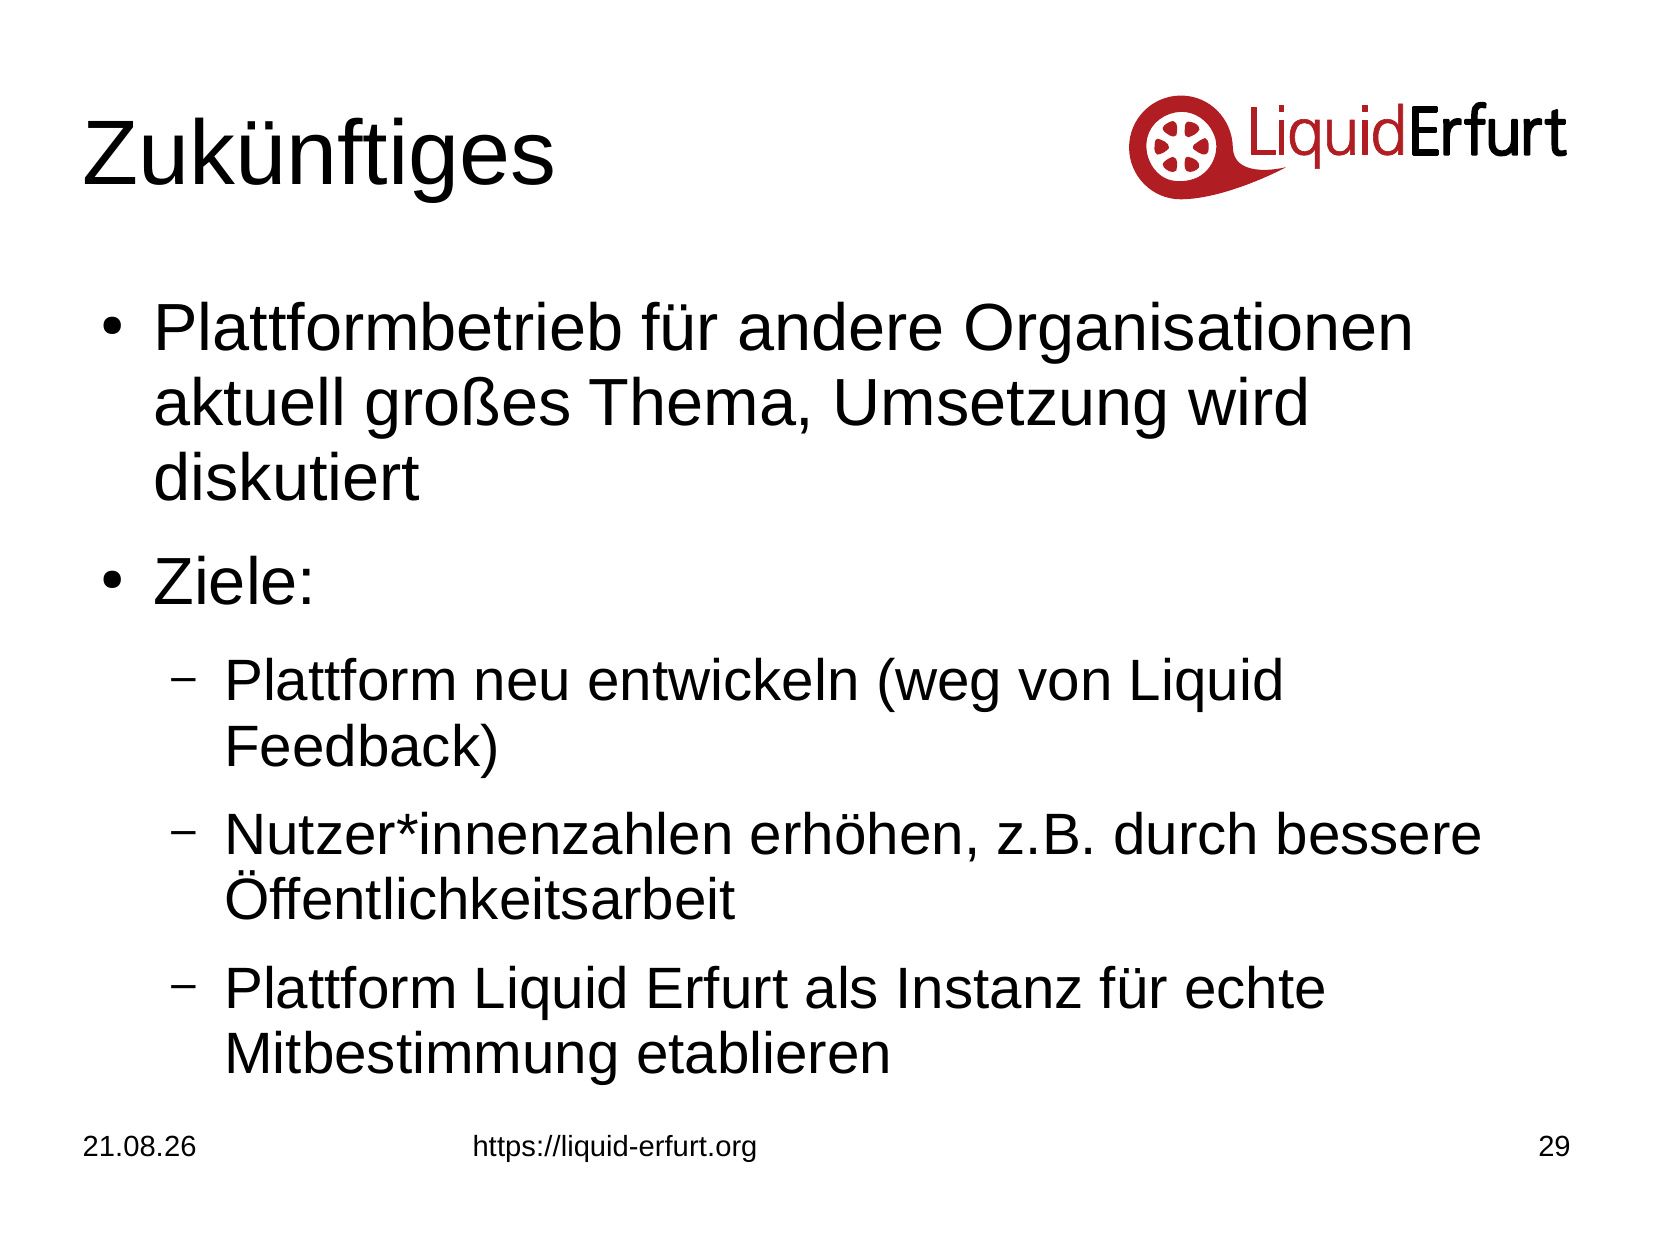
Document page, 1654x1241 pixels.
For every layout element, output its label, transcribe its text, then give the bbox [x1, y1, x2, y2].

list Plattformbetrieb für andere Organisationen aktuell großes Thema, Umsetzung wird diskutiert Ziele: Plattform neu entwickeln (weg von Liquid Feedback) Nutzer*innenzahlen erhöhen, z.B. durch bessere Öffentlichkeitsarbeit Plattform Liquid Erfurt als Instanz für echte Mitbestimmung etablieren [82, 290, 1571, 1088]
title Zukünftiges [82, 49, 1571, 257]
